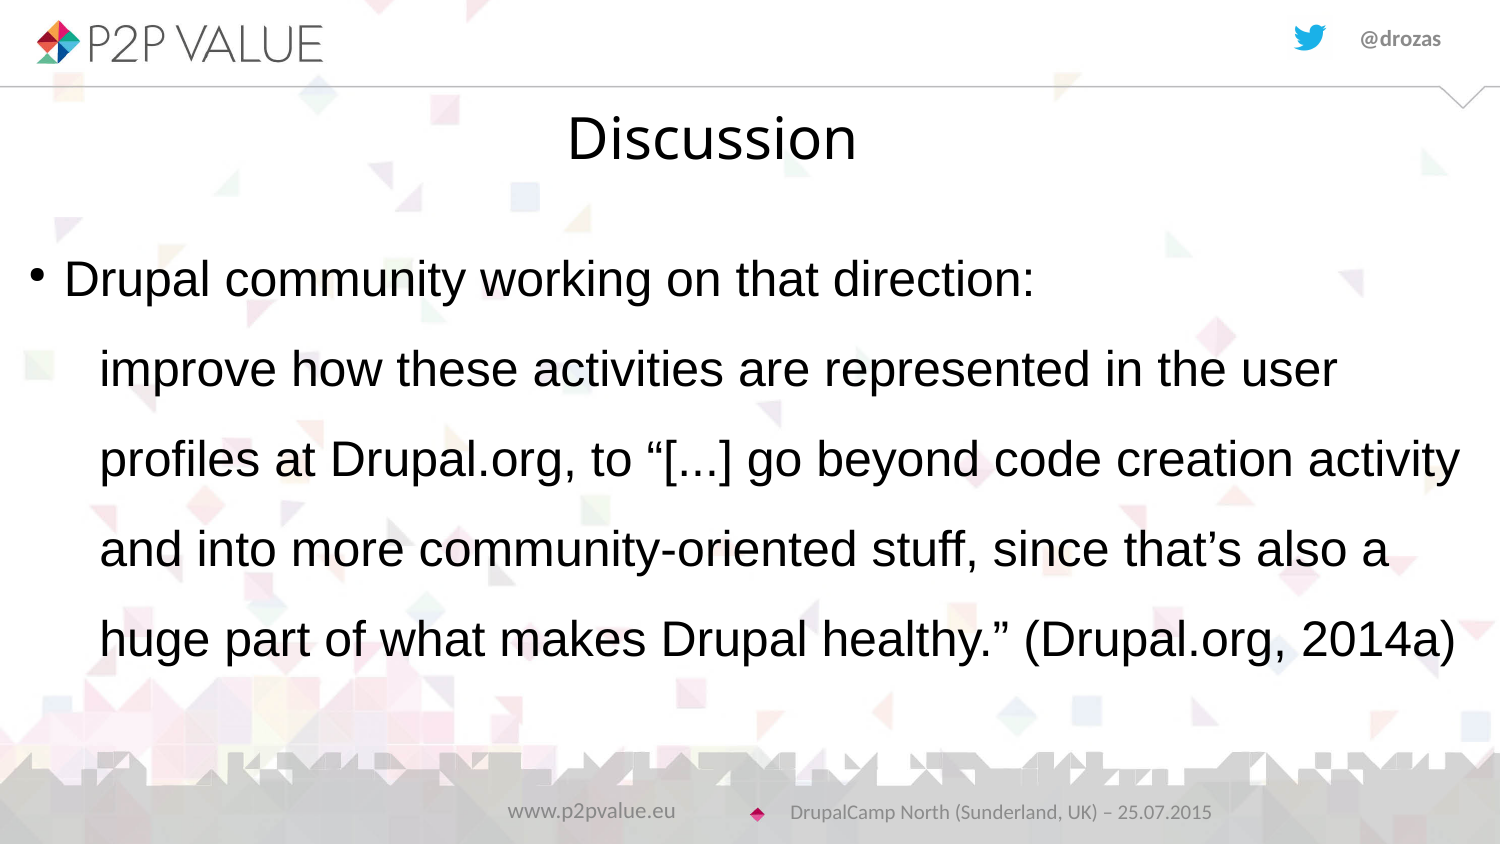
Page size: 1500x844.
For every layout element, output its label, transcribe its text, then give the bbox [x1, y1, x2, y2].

text_box DrupalCamp North (Sunderland, UK) – 25.07.2015 [777, 788, 1470, 834]
text_box @drozas [1333, 15, 1455, 60]
text_box www.p2pvalue.eu [501, 789, 720, 829]
picture [0, 0, 1500, 844]
subtitle Drupal community working on that direction: improve how these activities are represented in the user profiles at Drupal.org, to “[...] go beyond code creation activity and into more community-oriented stuff, since that’s also a huge part of what makes Drupal healthy.” (Drupal.org, 2014a) [15, 210, 1496, 766]
title Discussion [60, 92, 1366, 181]
